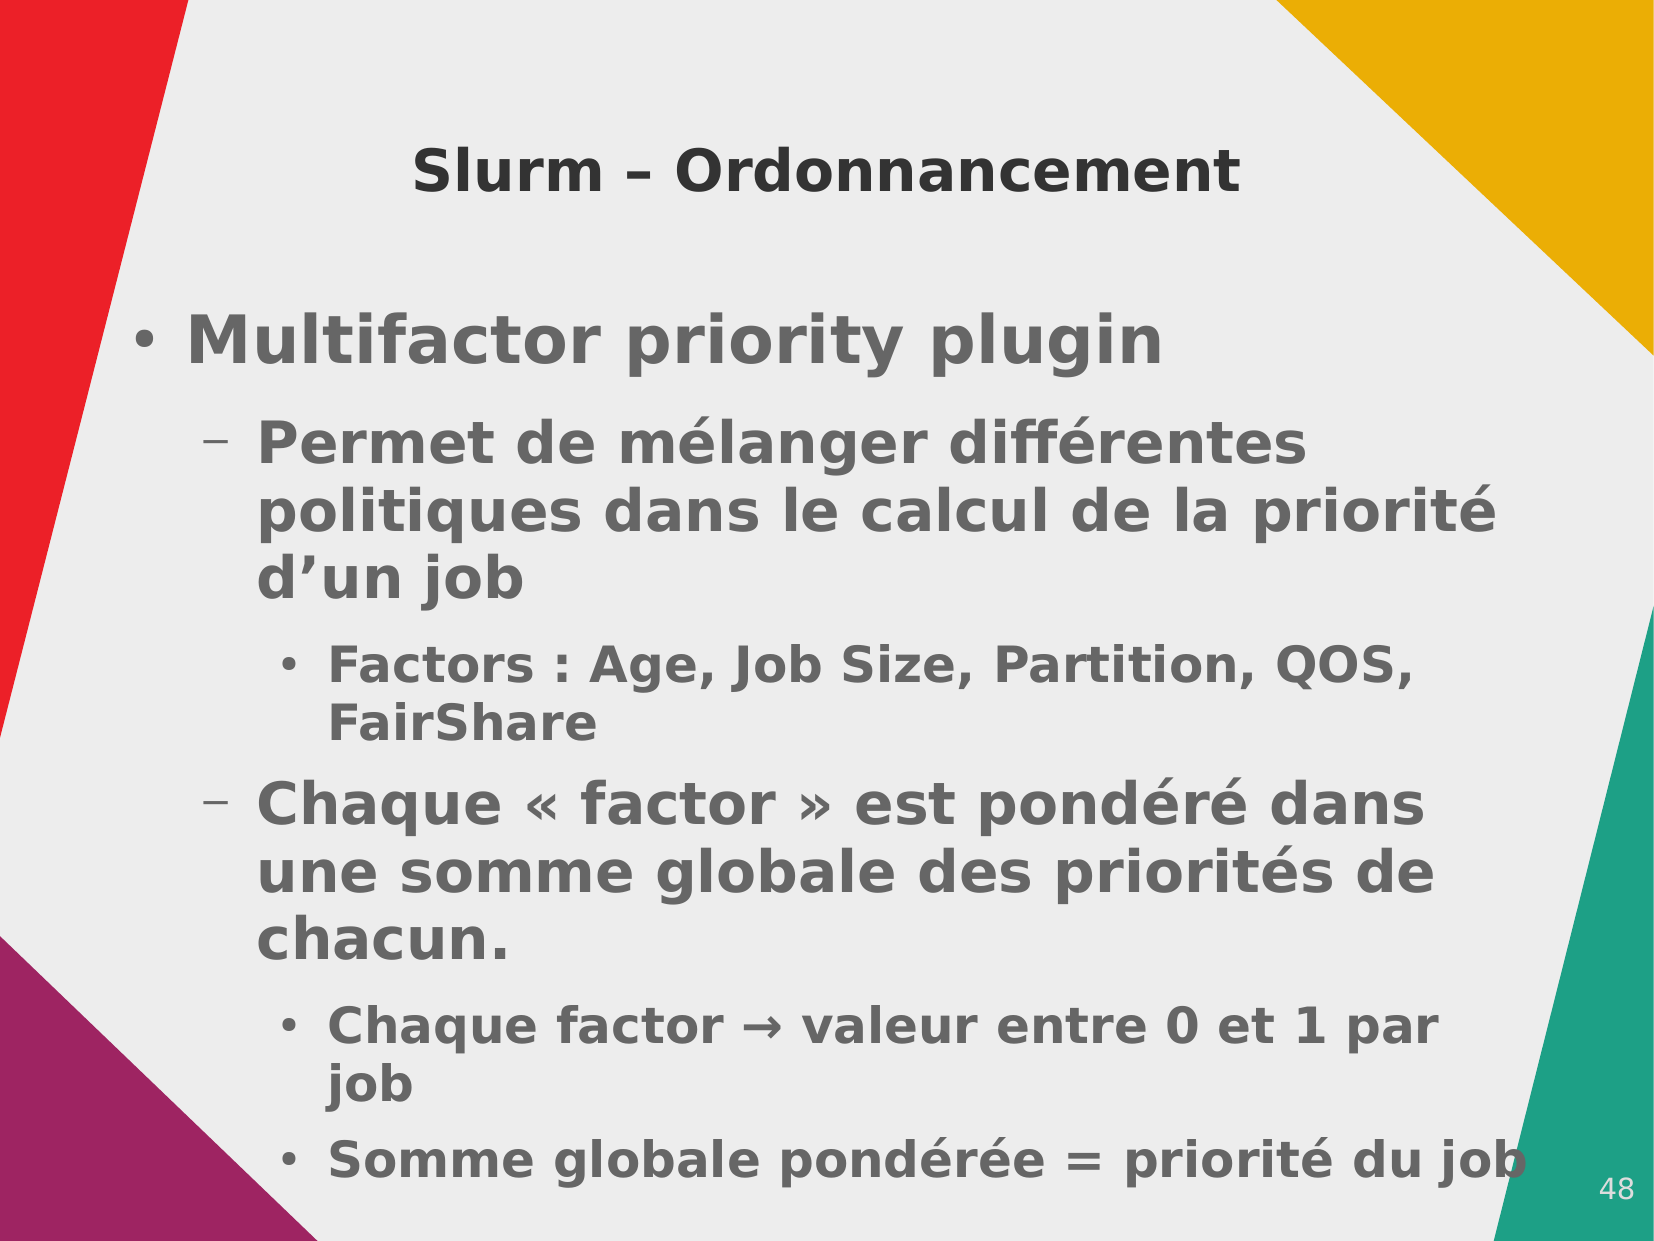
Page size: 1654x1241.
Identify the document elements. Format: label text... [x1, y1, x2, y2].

title Slurm – Ordonnancement [114, 73, 1539, 271]
list Multifactor priority plugin Permet de mélanger différentes politiques dans le calcul de la priorité d’un job Factors : Age, Job Size, Partition, QOS, FairShare Chaque « factor » est pondéré dans une somme globale des priorités de chacun. Chaque factor → valeur entre 0 et 1 par job Somme globale pondérée = priorité du job [114, 302, 1539, 1217]
